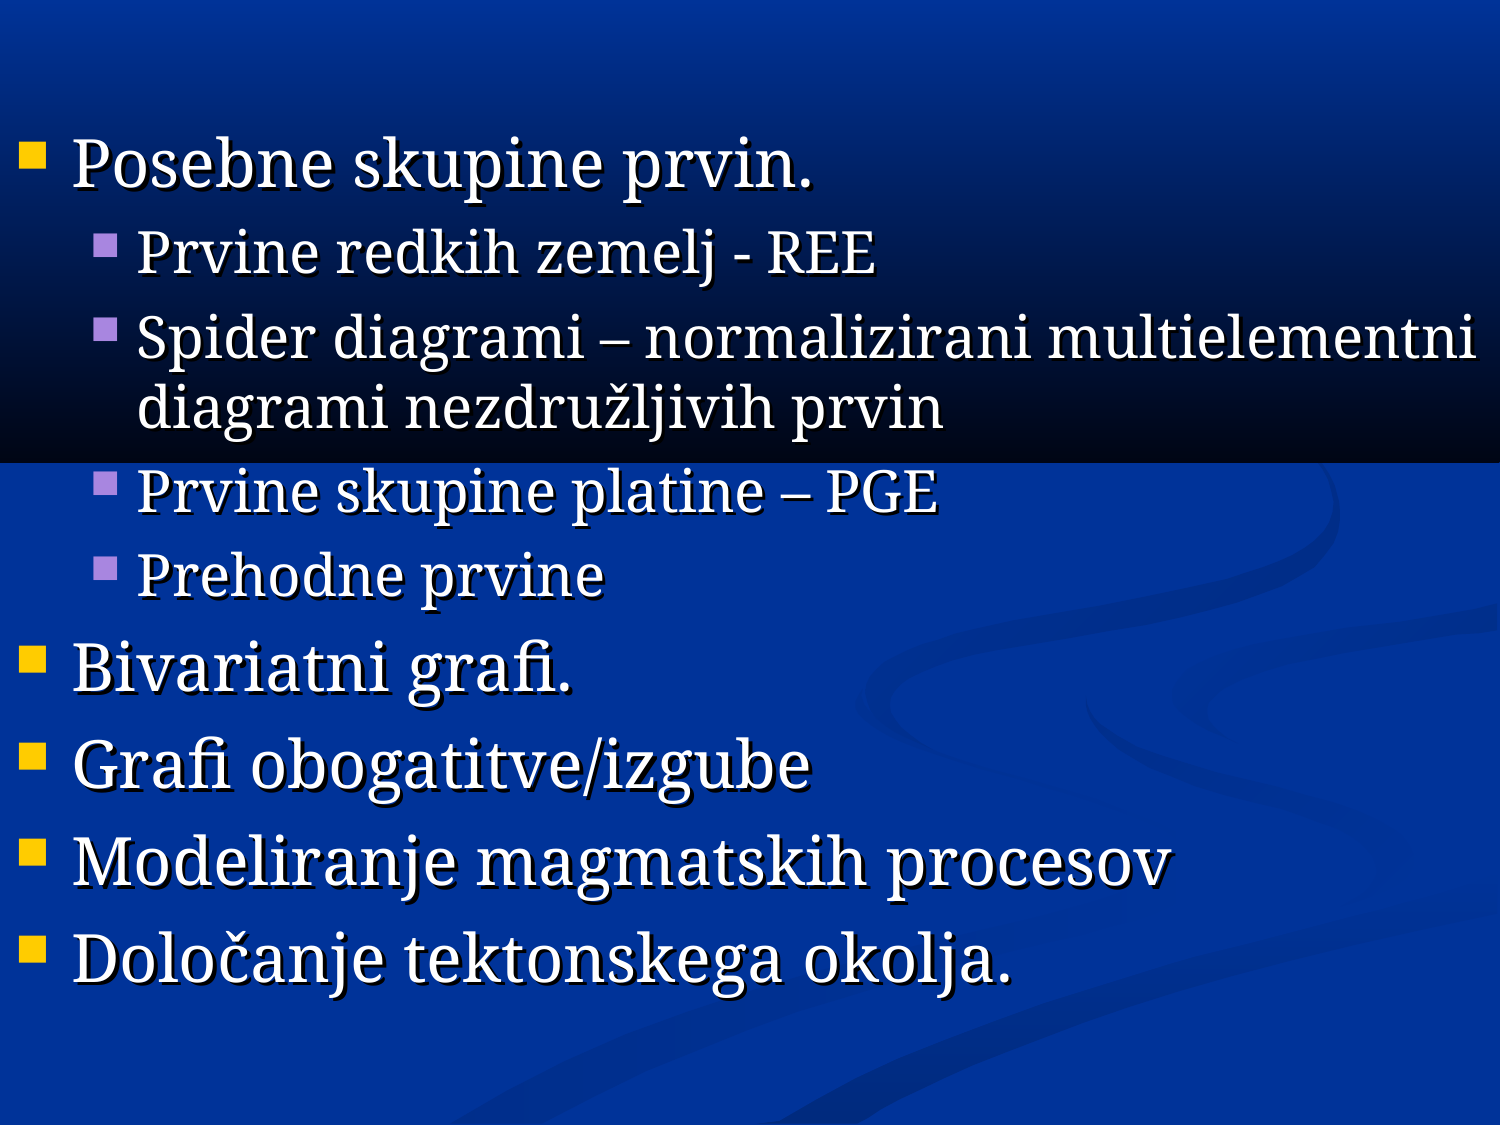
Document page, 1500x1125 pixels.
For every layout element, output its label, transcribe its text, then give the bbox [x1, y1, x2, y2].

list Posebne skupine prvin. Prvine redkih zemelj - REE Spider diagrami – normalizirani multielementni diagrami nezdružljivih prvin Prvine skupine platine – PGE Prehodne prvine Bivariatni grafi. Grafi obogatitve/izgube Modeliranje magmatskih procesov Določanje tektonskega okolja. [0, 113, 1500, 1006]
